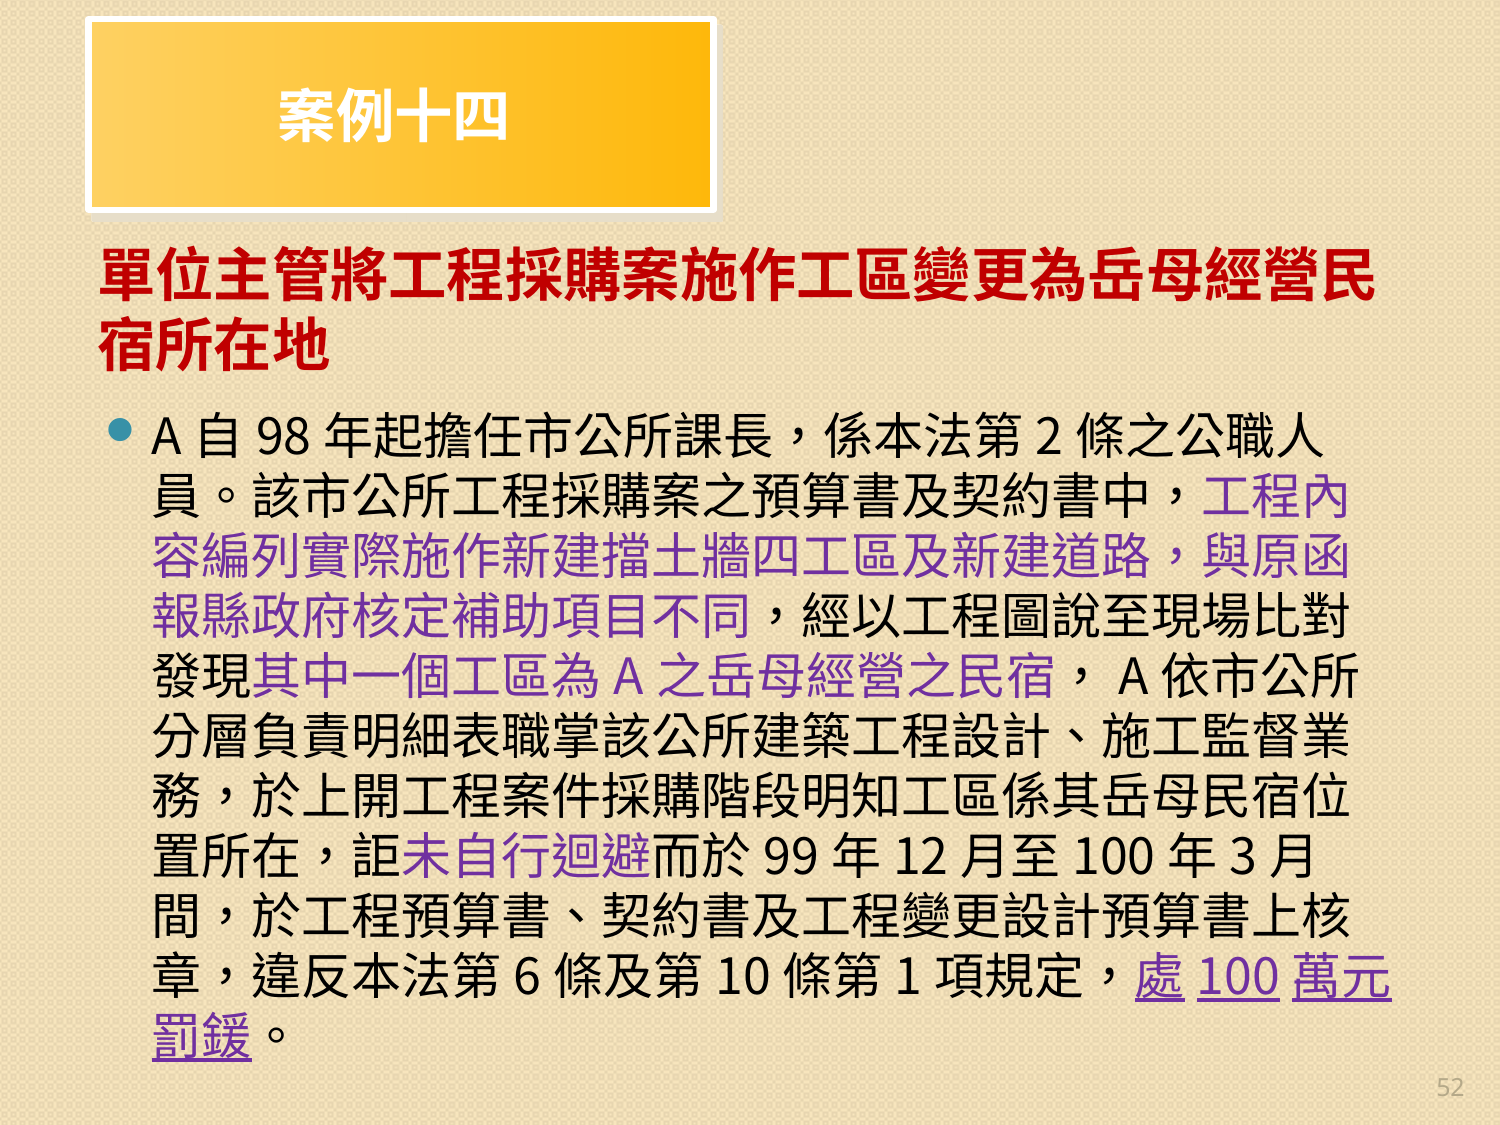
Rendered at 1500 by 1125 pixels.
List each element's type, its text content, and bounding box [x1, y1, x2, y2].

title 案例十四 [88, 19, 714, 210]
list 單位主管將工程採購案施作工區變更為岳母經營民宿所在地 [75, 230, 1412, 346]
slide_number <編號> [1413, 1034, 1488, 1113]
picture [0, 0, 1500, 1125]
list A自98年起擔任市公所課長，係本法第2條之公職人員。該市公所工程採購案之預算書及契約書中，工程內容編列實際施作新建擋土牆四工區及新建道路，與原函報縣政府核定補助項目不同，經以工程圖說至現場比對發現其中一個工區為A之岳母經營之民宿，A依市公所分層負責明細表職掌該公所建築工程設計、施工監督業務，於上開工程案件採購階段明知工區係其岳母民宿位置所在，詎未自行迴避而於99年12月至100年3月間，於工程預算書、契約書及工程變更設計預算書上核章，違反本法第6條及第10條第1項規定，處100萬元罰鍰。 [76, 397, 1415, 1053]
